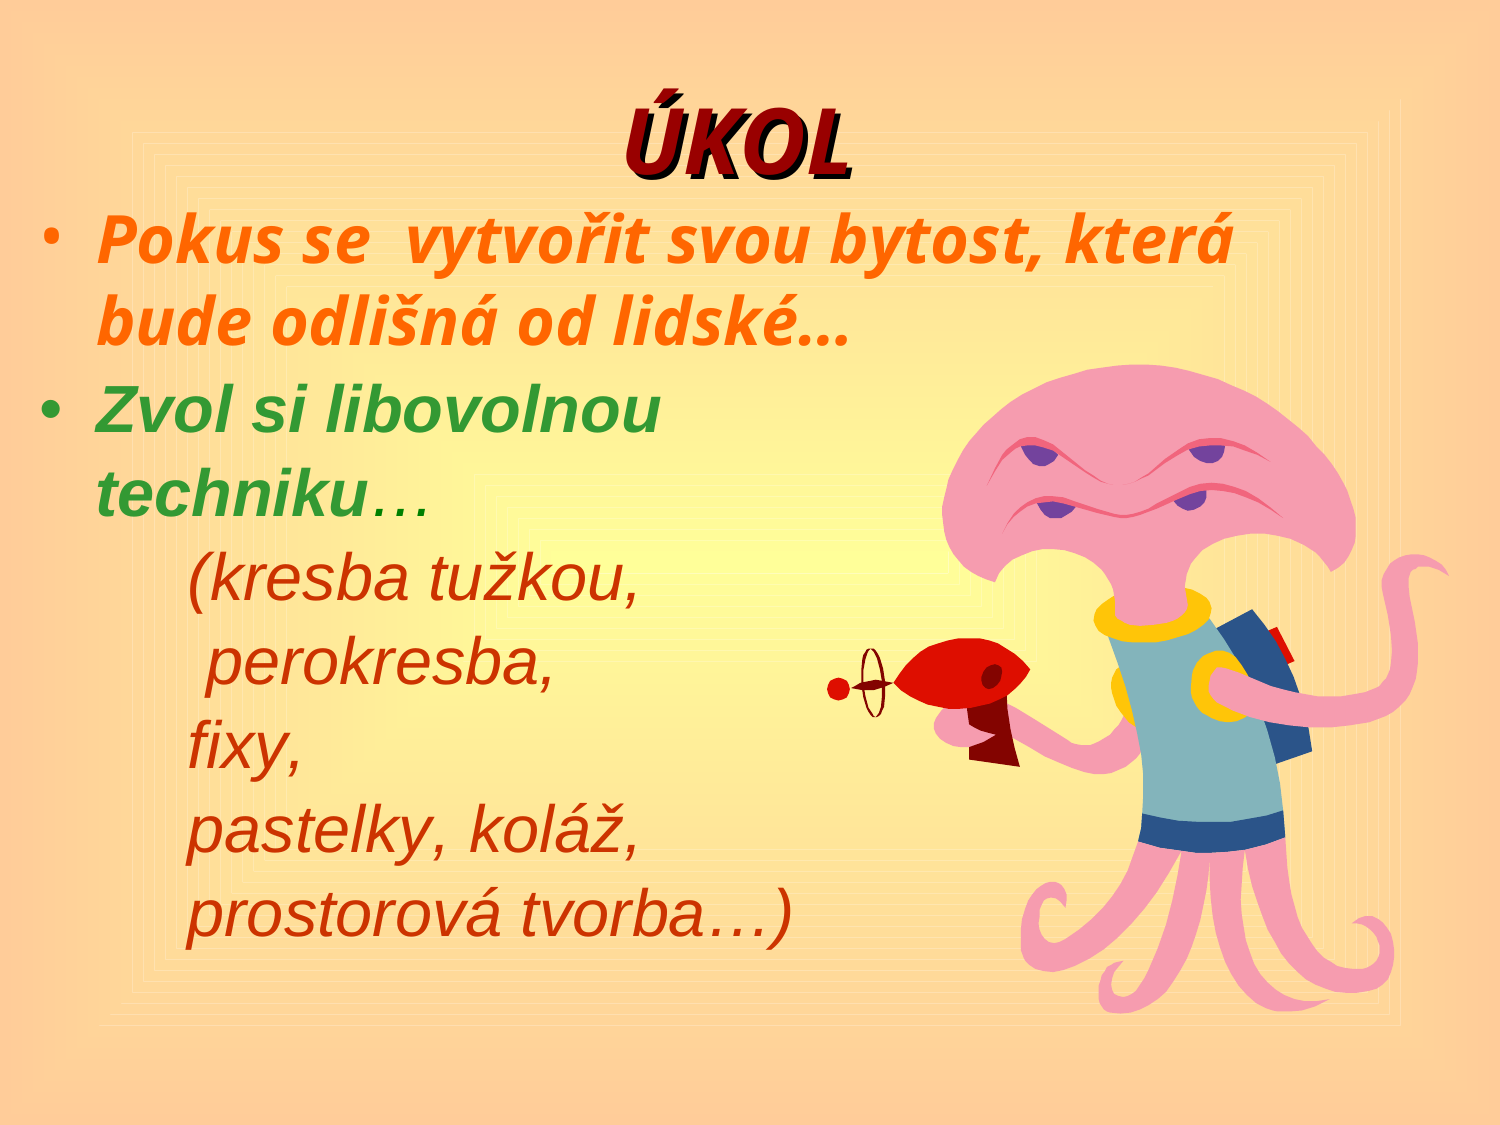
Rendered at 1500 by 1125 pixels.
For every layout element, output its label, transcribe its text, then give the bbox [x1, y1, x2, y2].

picture [825, 362, 1452, 1016]
list Pokus se vytvořit svou bytost, která bude odlišná od lidské… Zvol si libovolnou techniku… (kresba tužkou, perokresba, fixy, pastelky, koláž, prostorová tvorba…) [24, 191, 1263, 1059]
title ÚKOL [75, 45, 1426, 233]
